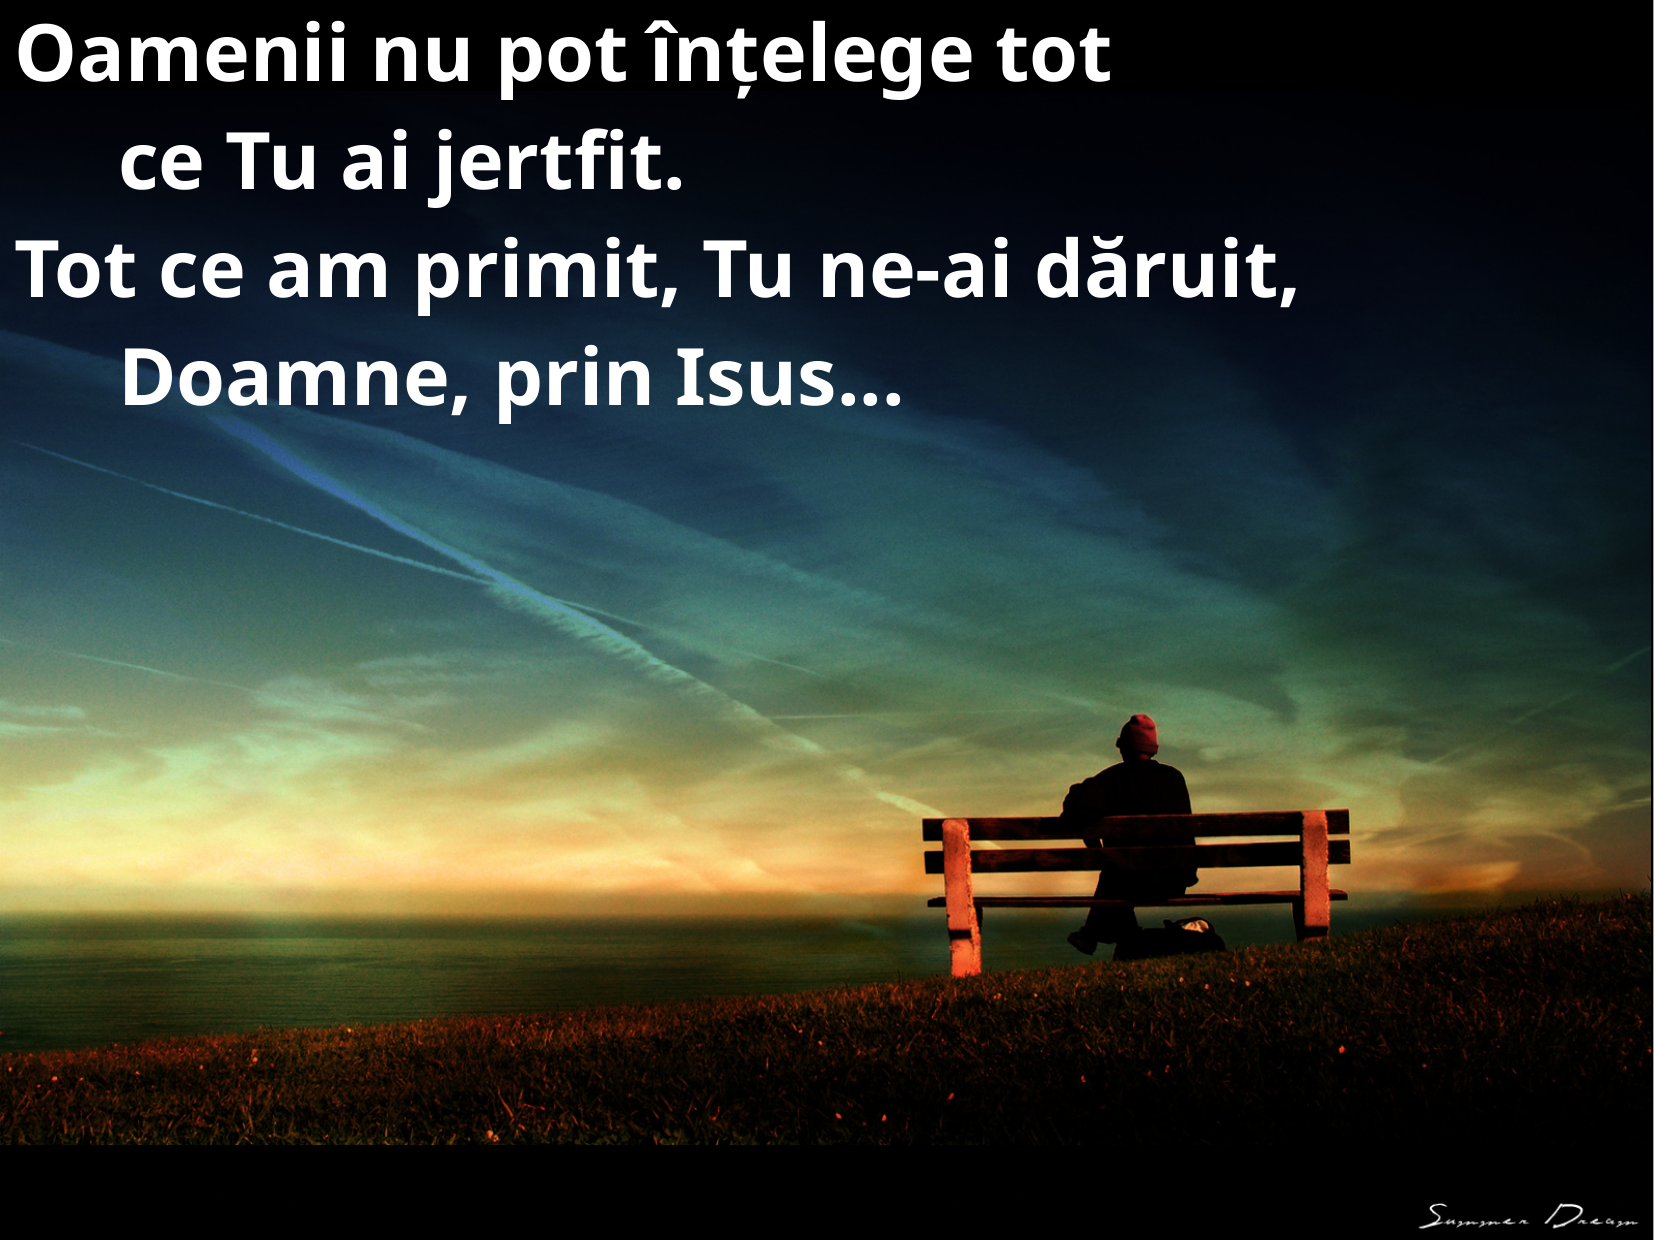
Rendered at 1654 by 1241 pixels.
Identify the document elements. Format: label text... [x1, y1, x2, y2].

text_box Oamenii nu pot înţelege tot ce Tu ai jertfit. Tot ce am primit, Tu ne-ai dăruit, Doamne, prin Isus... [0, 0, 1651, 477]
picture [0, 477, 1651, 1238]
